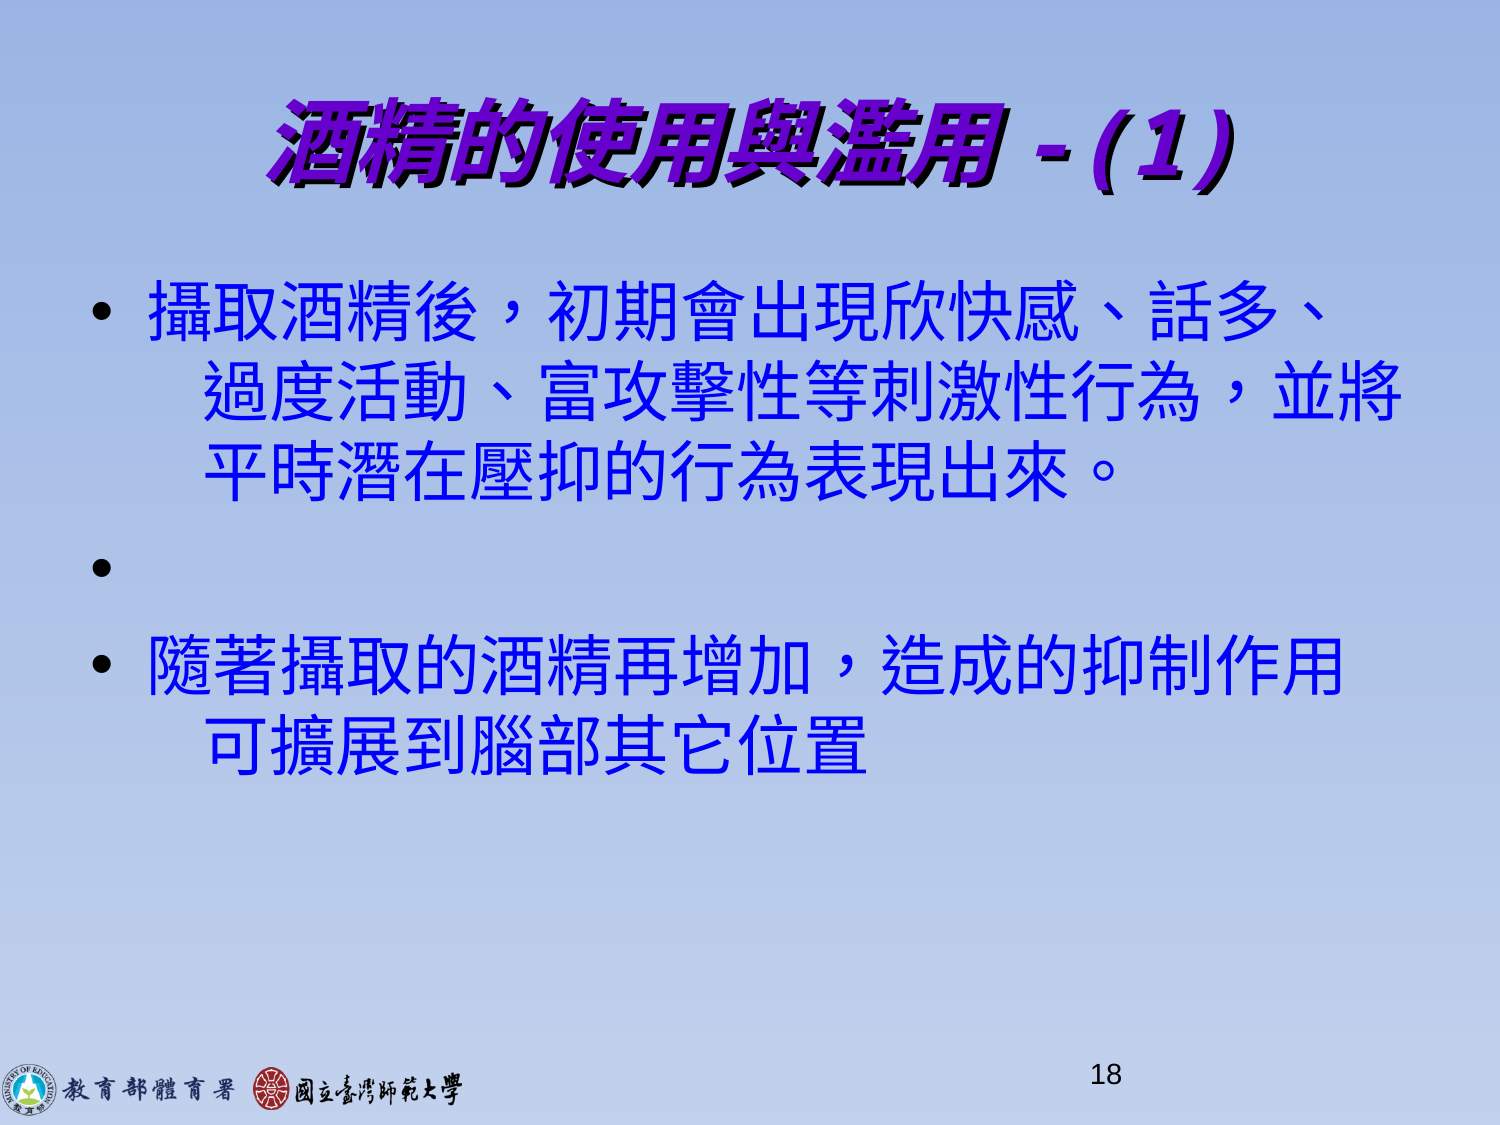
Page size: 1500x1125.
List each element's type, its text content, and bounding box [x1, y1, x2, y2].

text_box 18 [1074, 1042, 1426, 1103]
title 酒精的使用與濫用-(1) [75, 45, 1426, 233]
list 攝取酒精後，初期會出現欣快感、話多、過度活動、富攻擊性等刺激性行為，並將平時潛在壓抑的行為表現出來。 隨著攝取的酒精再增加，造成的抑制作用可擴展到腦部其它位置 [75, 262, 1426, 1005]
